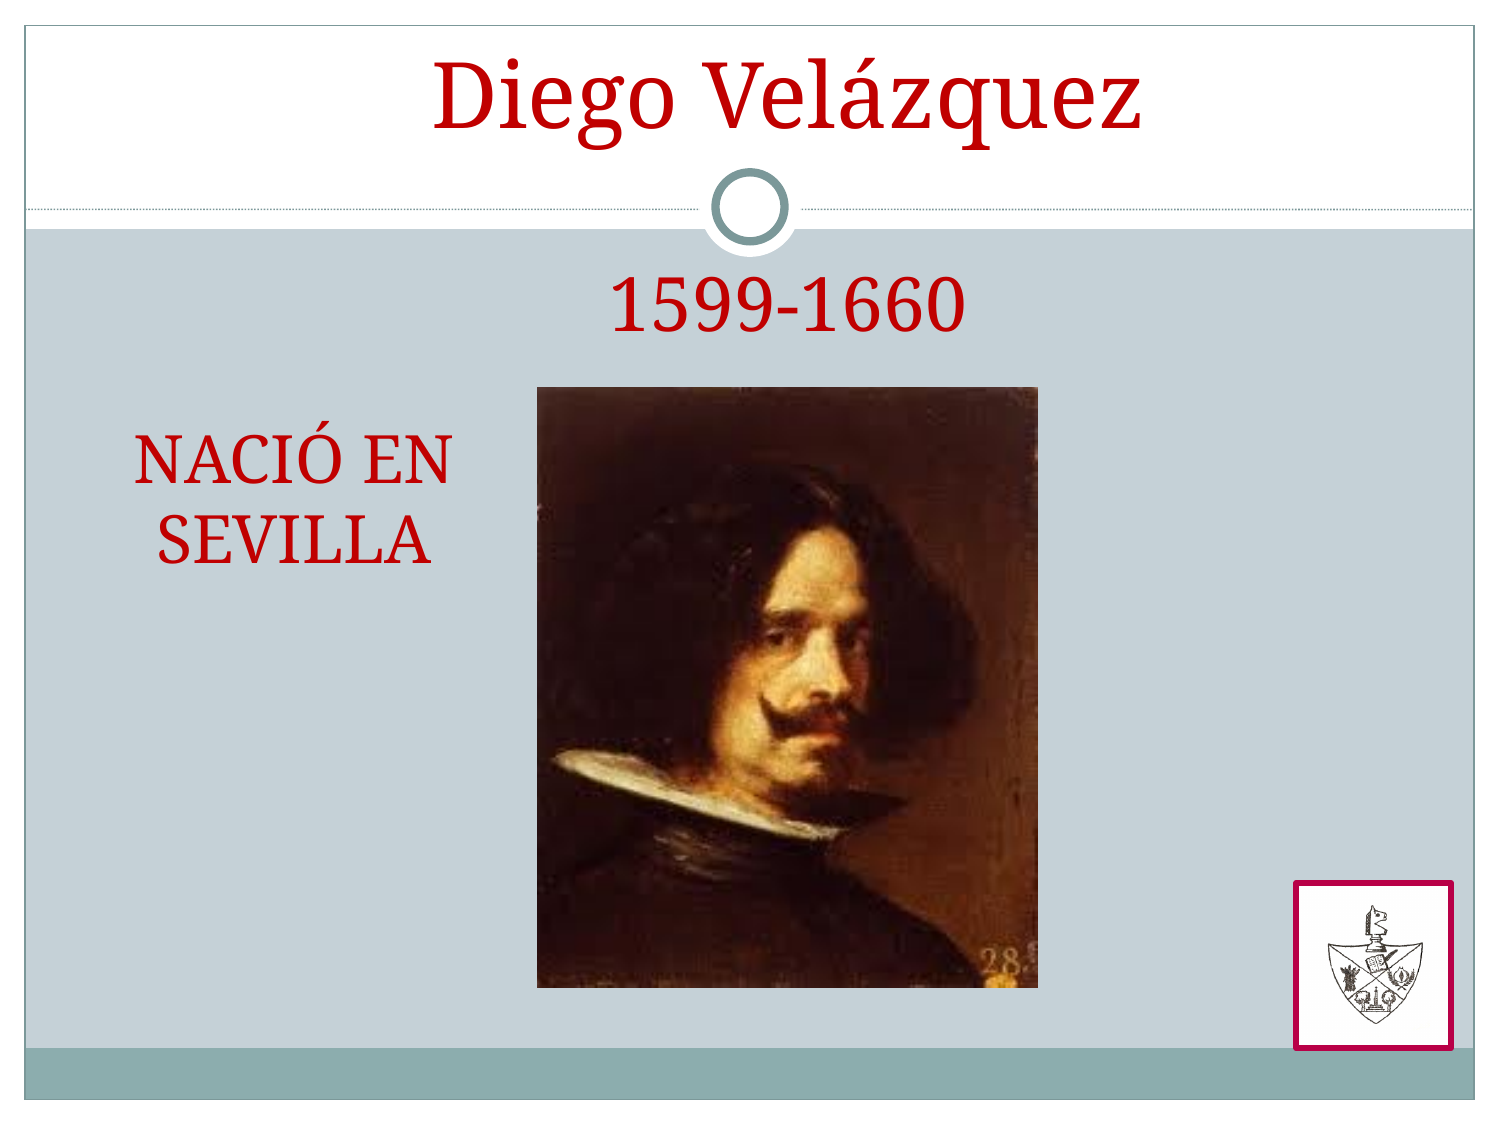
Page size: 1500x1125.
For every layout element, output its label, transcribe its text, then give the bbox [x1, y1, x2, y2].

picture [1299, 885, 1449, 1046]
picture [537, 387, 1038, 988]
title NACIÓ EN SEVILLA [72, 222, 516, 695]
title Diego Velázquez 1599-1660 [88, 29, 1489, 155]
